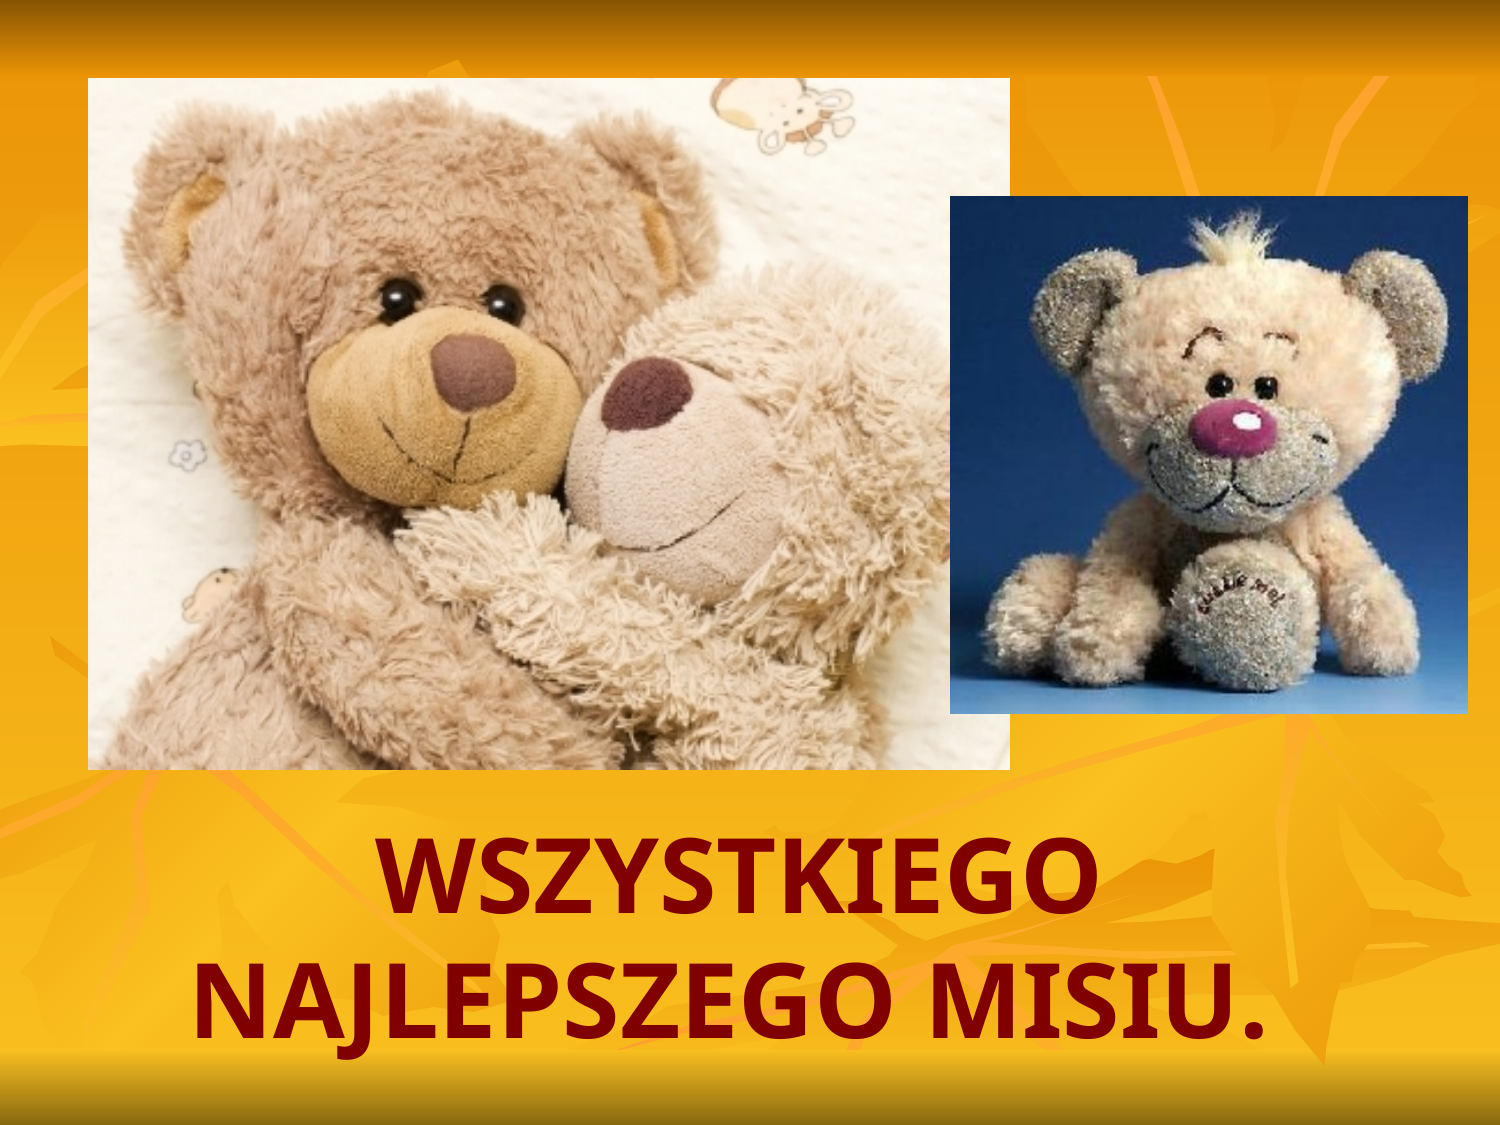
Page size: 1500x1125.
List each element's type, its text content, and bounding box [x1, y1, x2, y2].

title WSZYSTKIEGO NAJLEPSZEGO MISIU. [64, 834, 1415, 1035]
picture [88, 78, 1468, 770]
